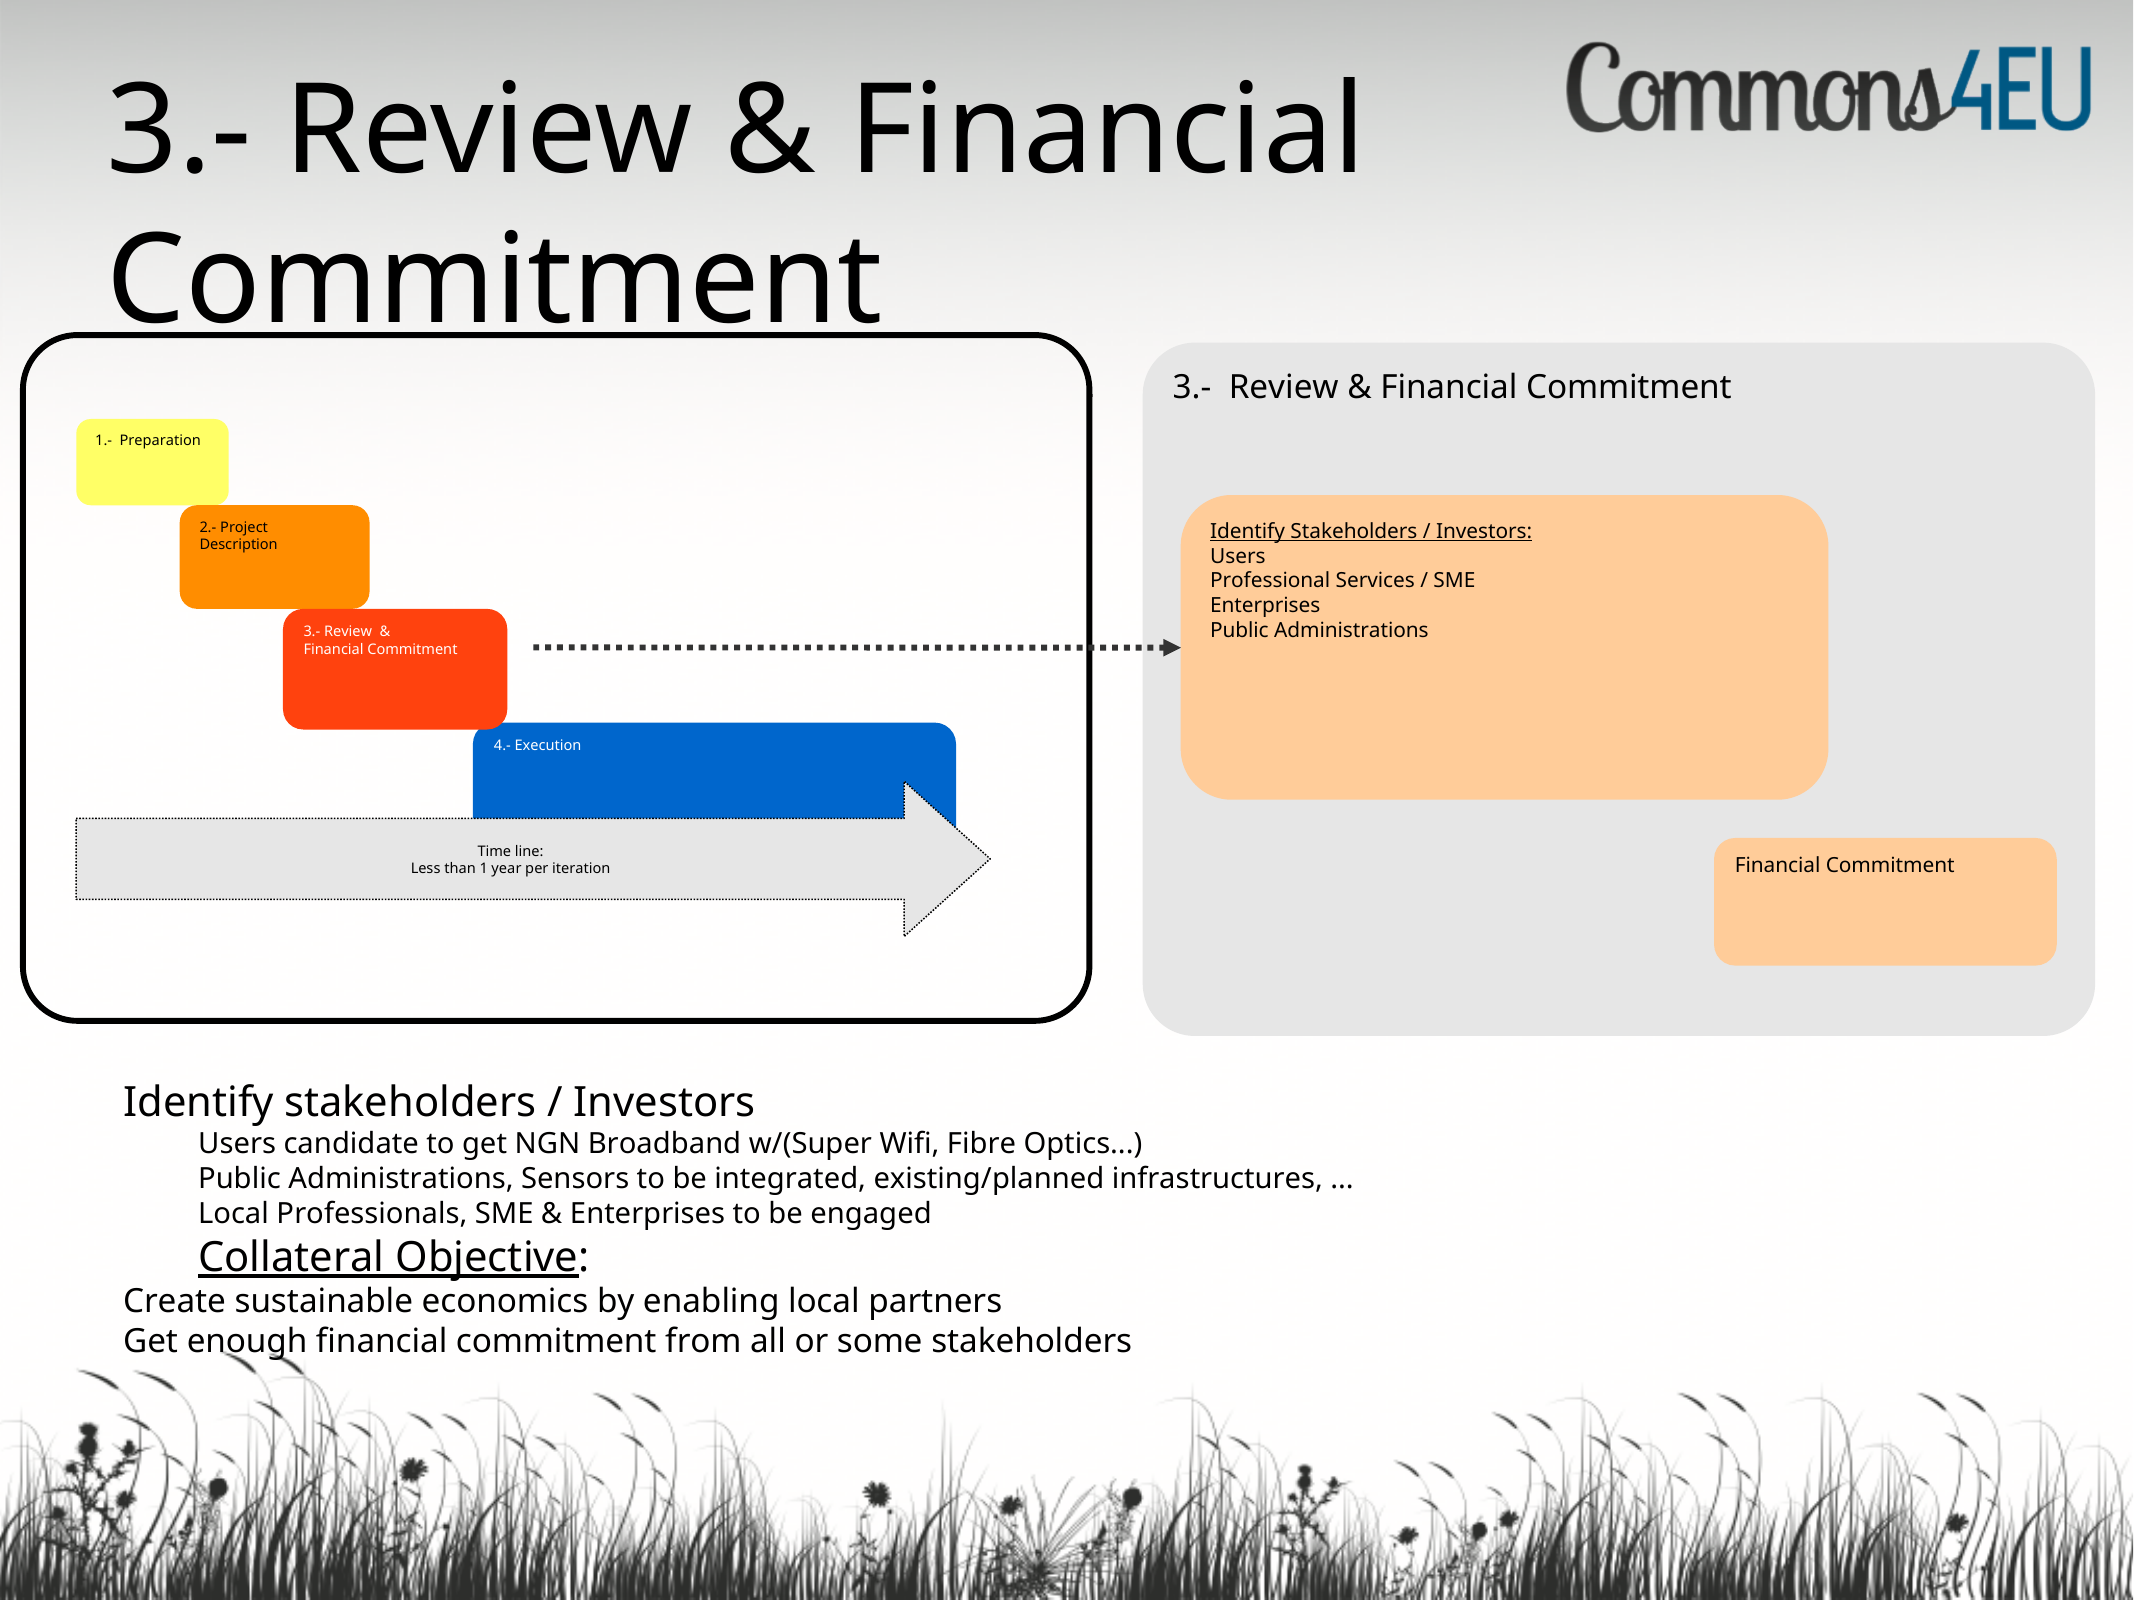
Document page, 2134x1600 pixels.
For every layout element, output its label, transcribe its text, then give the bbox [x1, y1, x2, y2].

title 3.- Review & Financial Commitment [106, 47, 2027, 348]
text_box Identify stakeholders / Investors Users candidate to get NGN Broadband w/(Super Wifi, Fibre Optics...) Public Administrations, Sensors to be integrated, existing/planned infrastructures, ... Local Professionals, SME & Enterprises to be engaged Collateral Objective: Create sustainable economics by enabling local partners Get enough financial commitment from all or some stakeholders [114, 1066, 2035, 1448]
text_box Financial Commitment [1714, 837, 2057, 966]
text_box 4.- Execution [472, 722, 957, 828]
text_box 1.- Preparation [76, 418, 229, 506]
picture [0, 0, 2134, 1600]
text_box 3.- Review & Financial Commitment [1142, 342, 2096, 1036]
text_box Time line: Less than 1 year per iteration [76, 781, 991, 937]
text_box 2.- Project Description [179, 505, 370, 609]
text_box Identify Stakeholders / Investors: Users Professional Services / SME Enterprises Public Administrations [1180, 495, 1829, 800]
text_box 3.- Review & Financial Commitment [282, 608, 508, 730]
